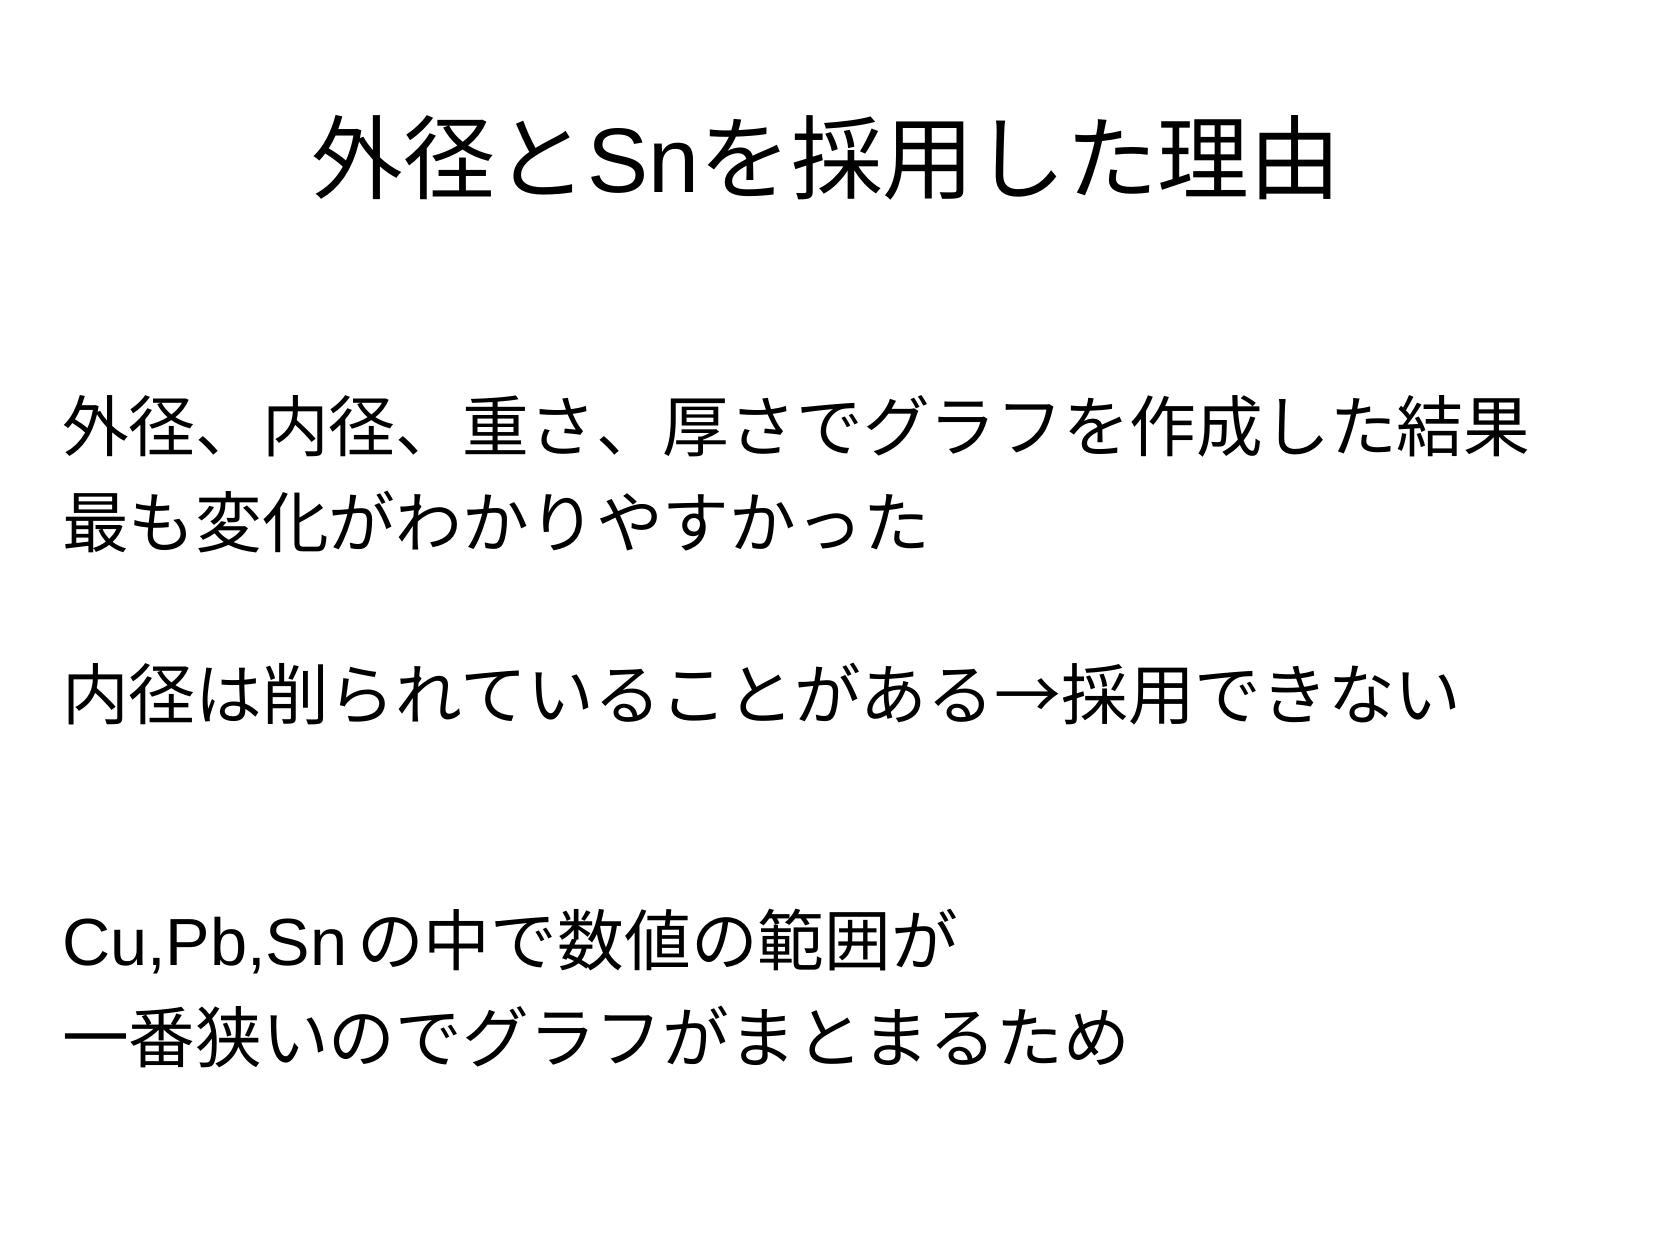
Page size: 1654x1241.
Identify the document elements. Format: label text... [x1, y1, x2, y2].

text_box 外径、内径、重さ、厚さでグラフを作成した結果 最も変化がわかりやすかった 内径は削られていることがある→採用できない Cu,Pb,Sn の中で数値の範囲が 一番狭いのでグラフがまとまるため [47, 366, 1607, 1077]
title 外径とSnを採用した理由 [82, 49, 1571, 257]
